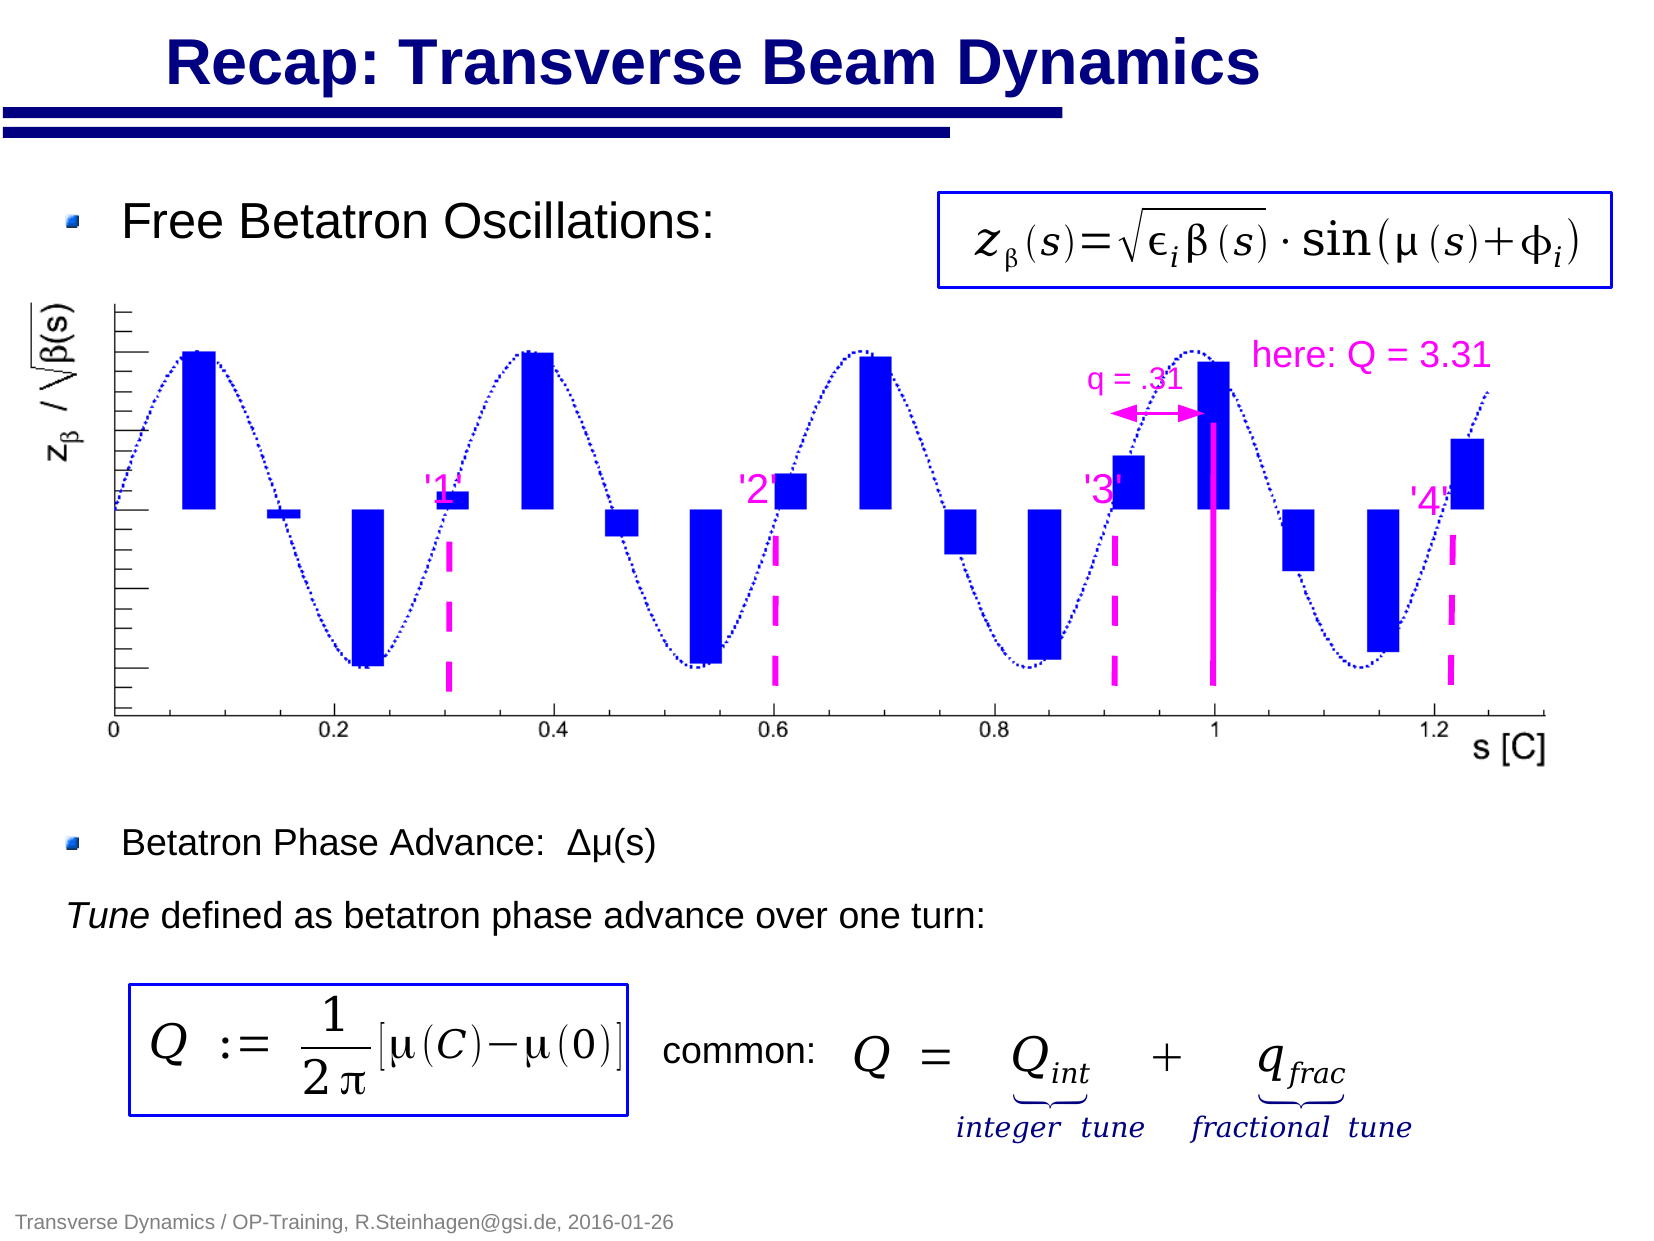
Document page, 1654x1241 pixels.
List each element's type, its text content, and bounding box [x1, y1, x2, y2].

chart [961, 205, 1593, 274]
list Free Betatron Oscillations: Betatron Phase Advance: Δμ(s) Tune defined as betatron phase advance over one turn: [65, 192, 1628, 1205]
list Free Betatron Oscillations: Betatron Phase Advance: Δμ(s) Tune defined as betatron phase advance over one turn: [940, 194, 1610, 286]
chart [136, 987, 635, 1106]
title Recap: Transverse Beam Dynamics [165, 0, 1536, 124]
picture [23, 295, 65, 774]
chart [840, 1026, 1425, 1145]
text_box common: [647, 1021, 843, 1079]
